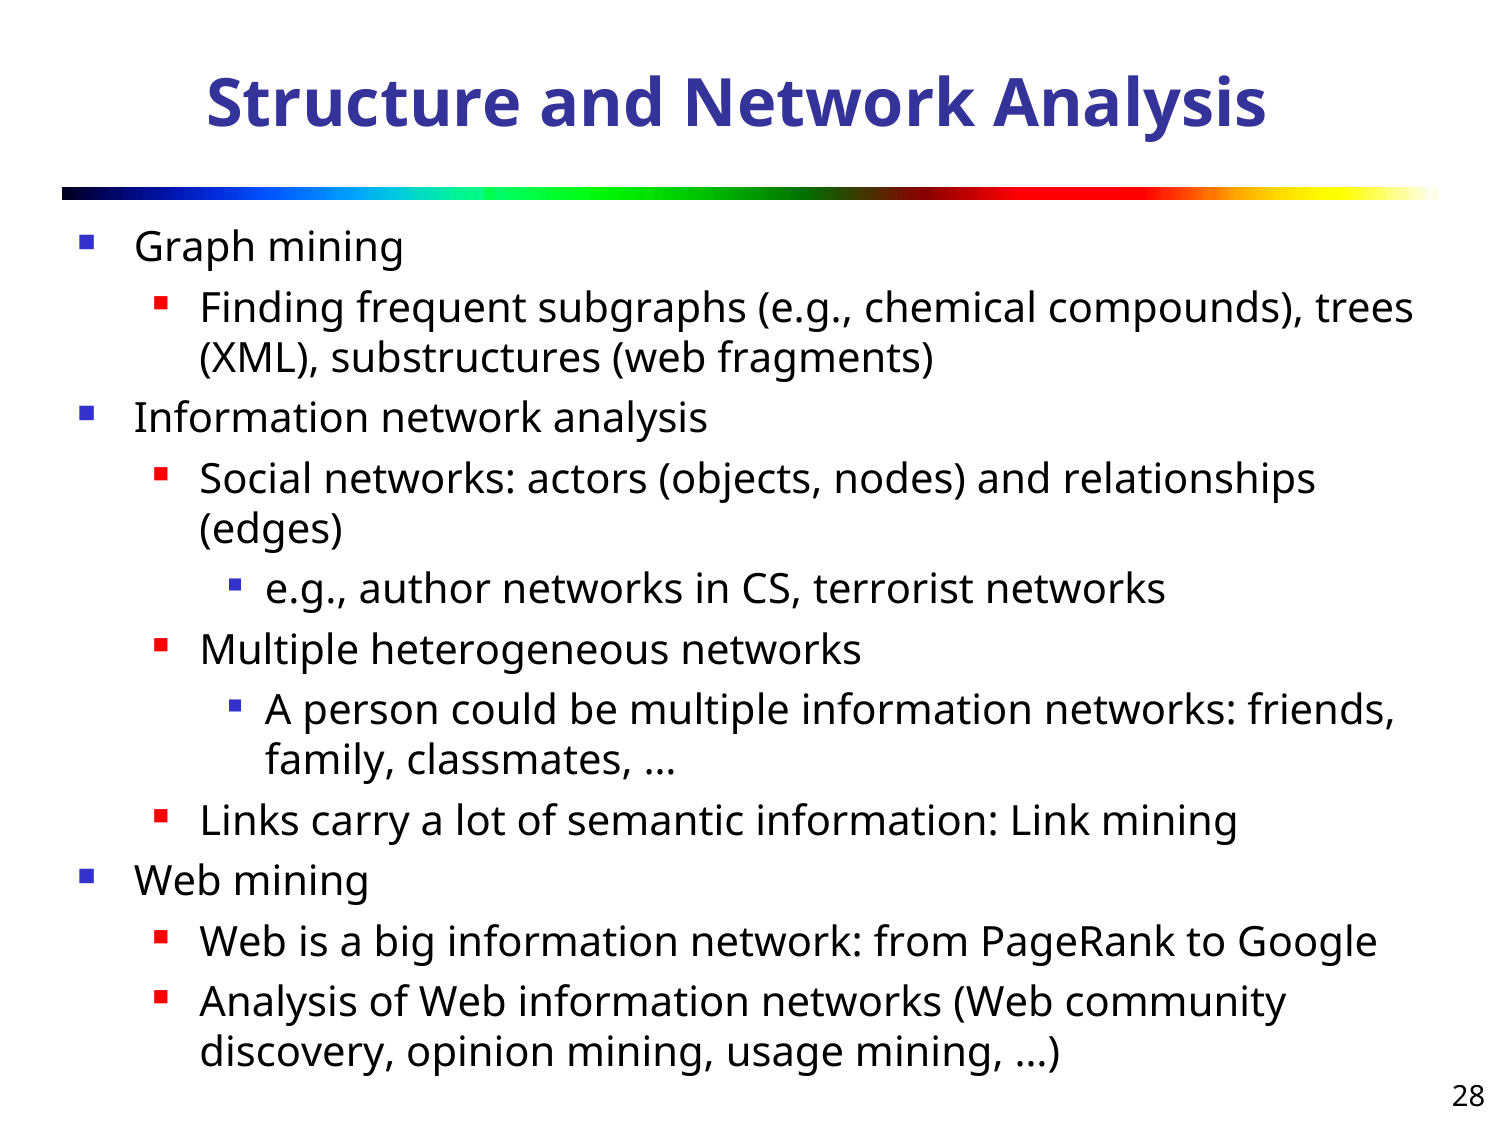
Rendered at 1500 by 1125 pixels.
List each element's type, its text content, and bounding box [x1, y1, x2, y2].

list Graph mining Finding frequent subgraphs (e.g., chemical compounds), trees (XML), substructures (web fragments) Information network analysis Social networks: actors (objects, nodes) and relationships (edges) e.g., author networks in CS, terrorist networks Multiple heterogeneous networks A person could be multiple information networks: friends, family, classmates, … Links carry a lot of semantic information: Link mining Web mining Web is a big information network: from PageRank to Google Analysis of Web information networks (Web community discovery, opinion mining, usage mining, …) [62, 212, 1450, 1125]
text_box <number> [1450, 1050, 1500, 1125]
title Structure and Network Analysis [0, 24, 1475, 176]
